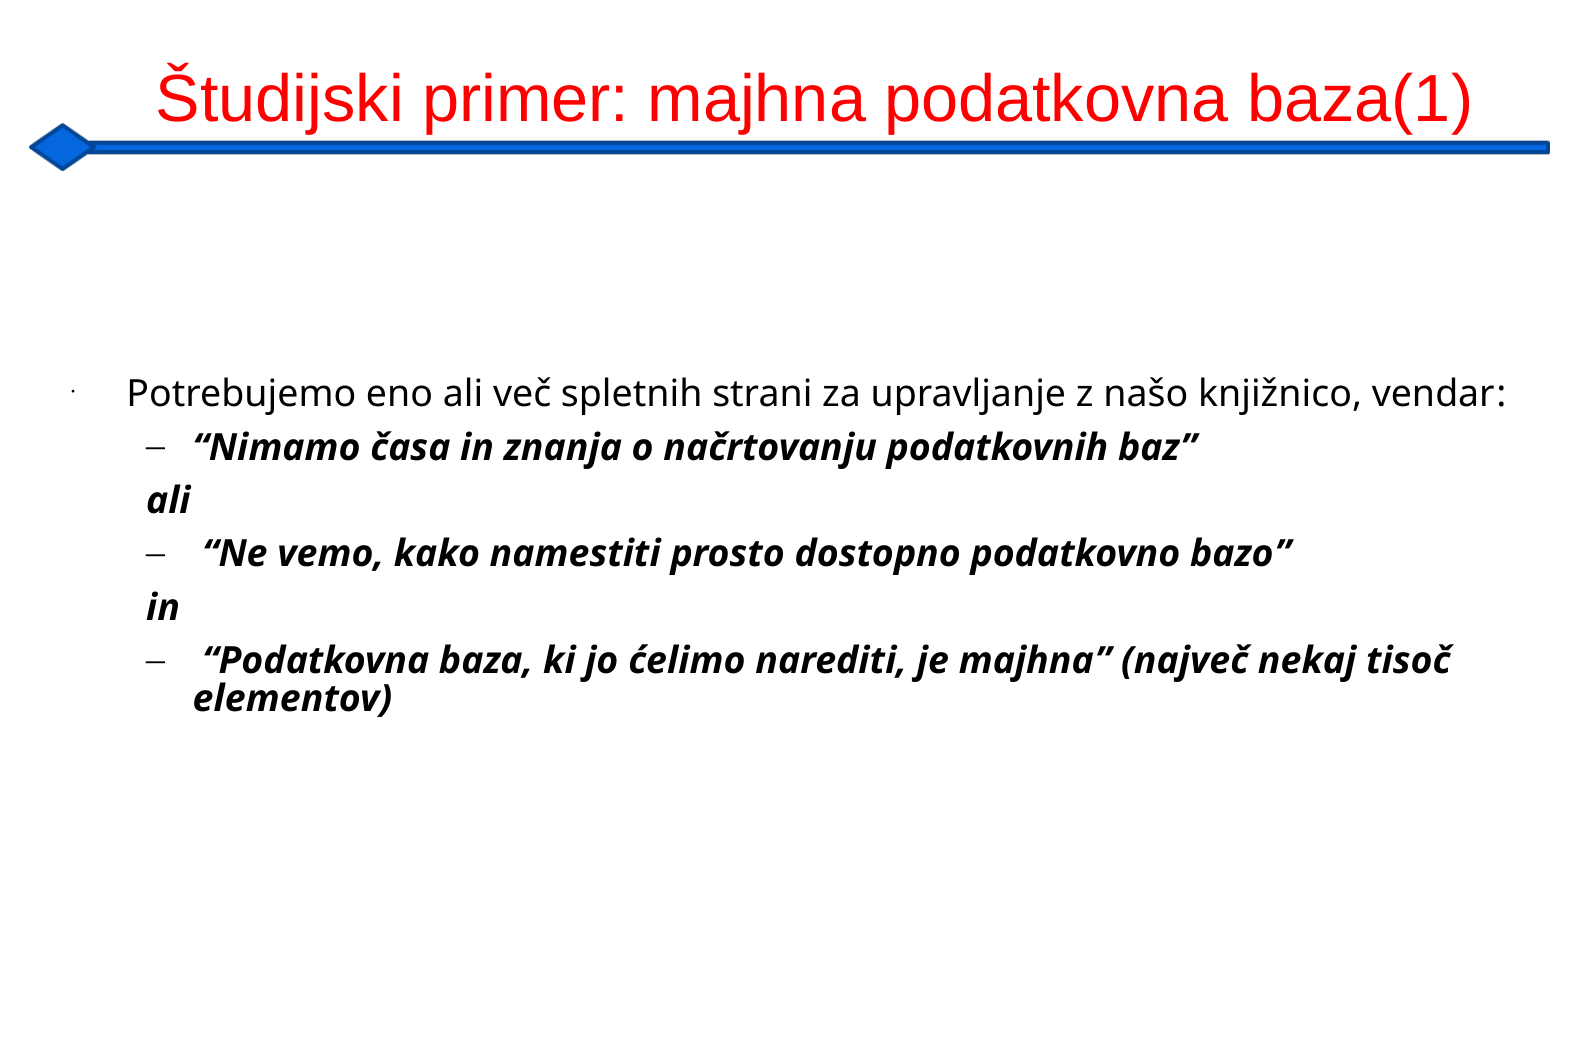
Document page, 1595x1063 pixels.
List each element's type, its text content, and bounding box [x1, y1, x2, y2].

title Študijski primer: majhna podatkovna baza(1) [35, 36, 1595, 157]
text_box Potrebujemo eno ali več spletnih strani za upravljanje z našo knjižnico, vendar: “Nimamo časa in znanja o načrtovanju podatkovnih baz” ali “Ne vemo, kako namestiti prosto dostopno podatkovno bazo” in “Podatkovna baza, ki jo ćelimo narediti, je majhna” (največ nekaj tisoč elementov) [71, 193, 1560, 966]
picture [28, 122, 1551, 172]
